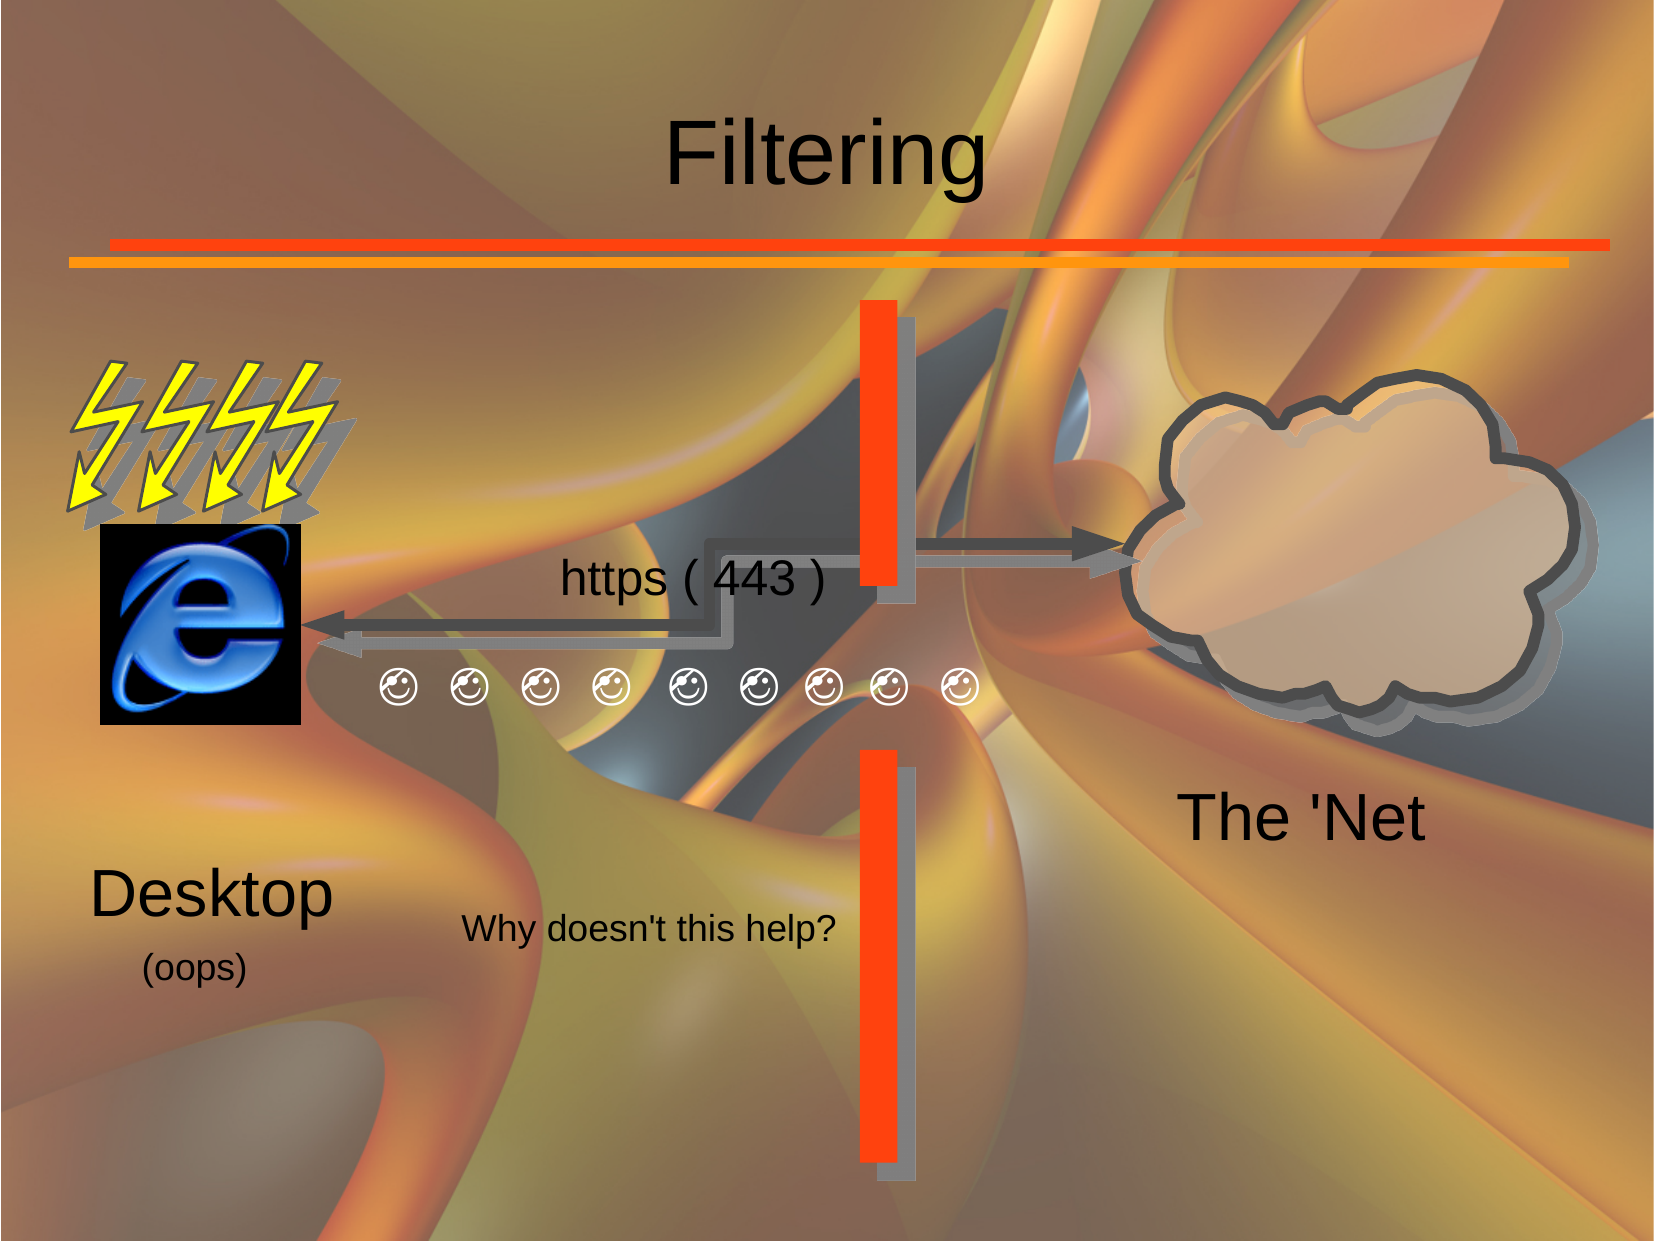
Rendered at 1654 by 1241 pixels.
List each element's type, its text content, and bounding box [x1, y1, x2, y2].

text_box  [433, 663, 504, 740]
text_box  [924, 663, 997, 740]
text_box Desktop [75, 848, 350, 947]
text_box [67, 361, 143, 512]
picture [100, 524, 301, 725]
text_box [262, 361, 338, 512]
text_box  [504, 663, 575, 740]
text_box  [575, 663, 648, 740]
text_box [1125, 374, 1576, 713]
text_box  [652, 663, 723, 740]
text_box (oops) [126, 939, 263, 1001]
text_box https ( 443 ) [545, 542, 842, 620]
text_box  [853, 663, 924, 740]
text_box The 'Net [1161, 772, 1442, 871]
text_box [859, 300, 898, 586]
text_box [859, 749, 898, 1163]
text_box Why doesn't this help? [446, 900, 852, 962]
text_box [203, 361, 279, 512]
title Filtering [82, 49, 1571, 257]
text_box  [788, 663, 853, 740]
text_box [138, 361, 214, 512]
text_box  [723, 663, 788, 740]
text_box  [362, 663, 433, 740]
